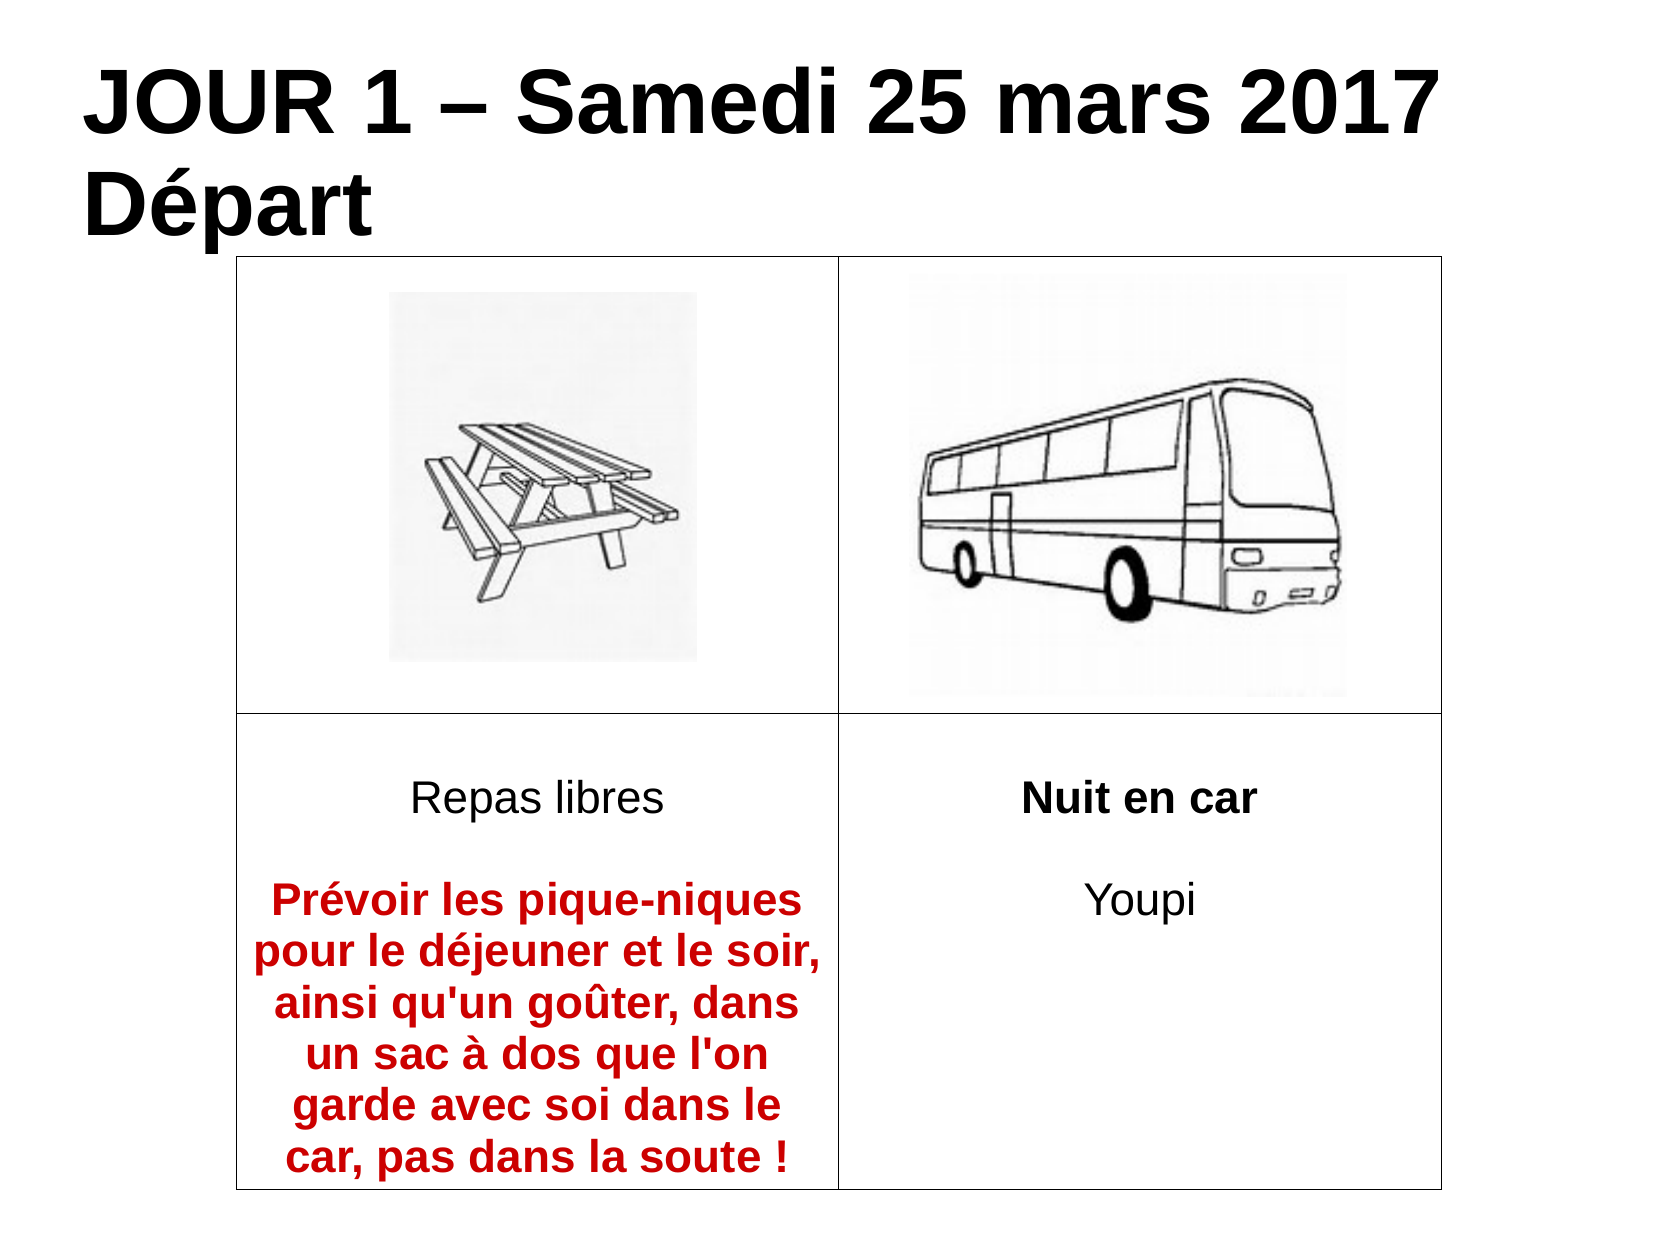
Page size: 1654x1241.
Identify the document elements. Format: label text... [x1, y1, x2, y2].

table_cell Repas libres Prévoir les pique-niques pour le déjeuner et le soir, ainsi qu'un goûter, dans un sac à dos que l'on garde avec soi dans le car, pas dans la soute ! [237, 714, 838, 1189]
picture [389, 292, 697, 662]
title JOUR 1 – Samedi 25 mars 2017 Départ [82, 49, 1571, 257]
table_cell Nuit en car Youpi [839, 714, 1441, 1189]
table_header [839, 257, 1441, 713]
table_header [237, 257, 838, 713]
picture [909, 273, 1347, 697]
